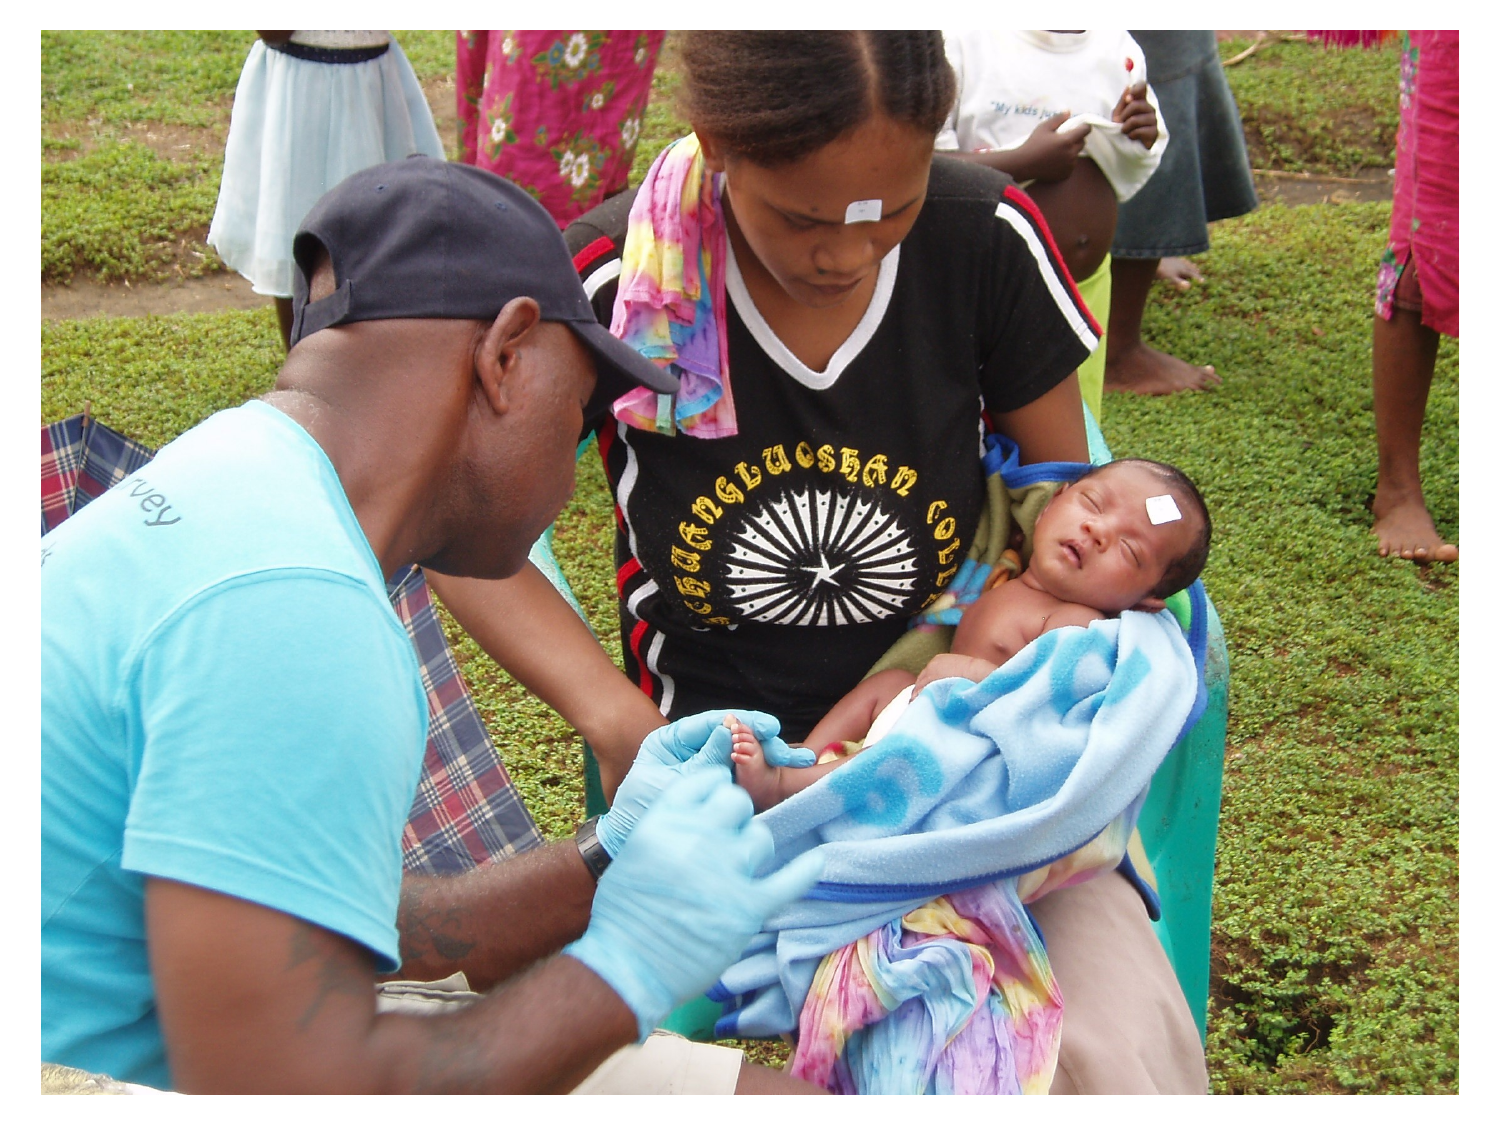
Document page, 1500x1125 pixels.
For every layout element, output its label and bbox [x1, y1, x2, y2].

picture [41, 30, 1459, 1095]
